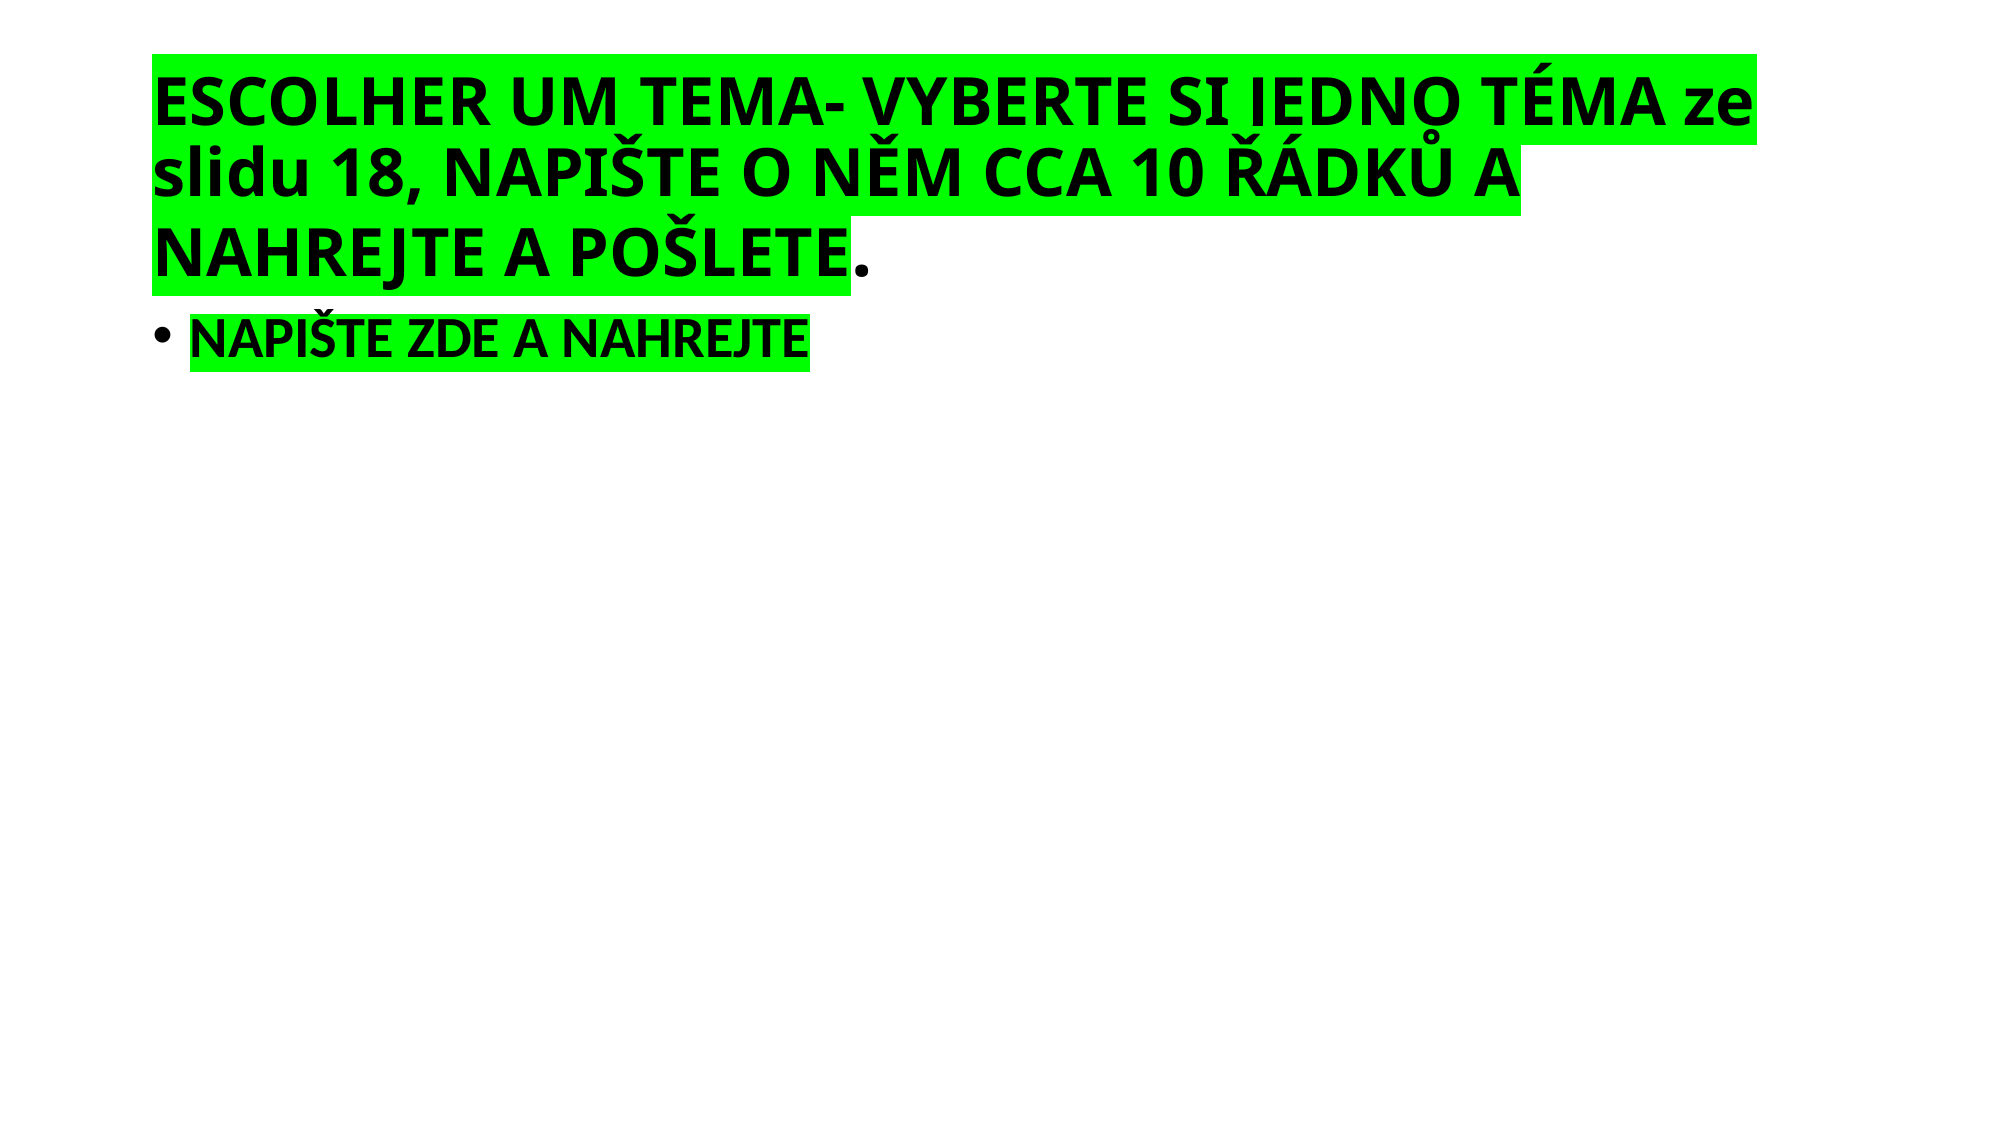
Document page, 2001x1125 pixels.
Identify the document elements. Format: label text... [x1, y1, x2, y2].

list NAPIŠTE ZDE A NAHREJTE [137, 299, 1863, 1014]
title ESCOLHER UM TEMA- VYBERTE SI JEDNO TÉMA ze slidu 18, NAPIŠTE O NĚM CCA 10 ŘÁDKŮ A NAHREJTE A POŠLETE. [137, 59, 1863, 278]
